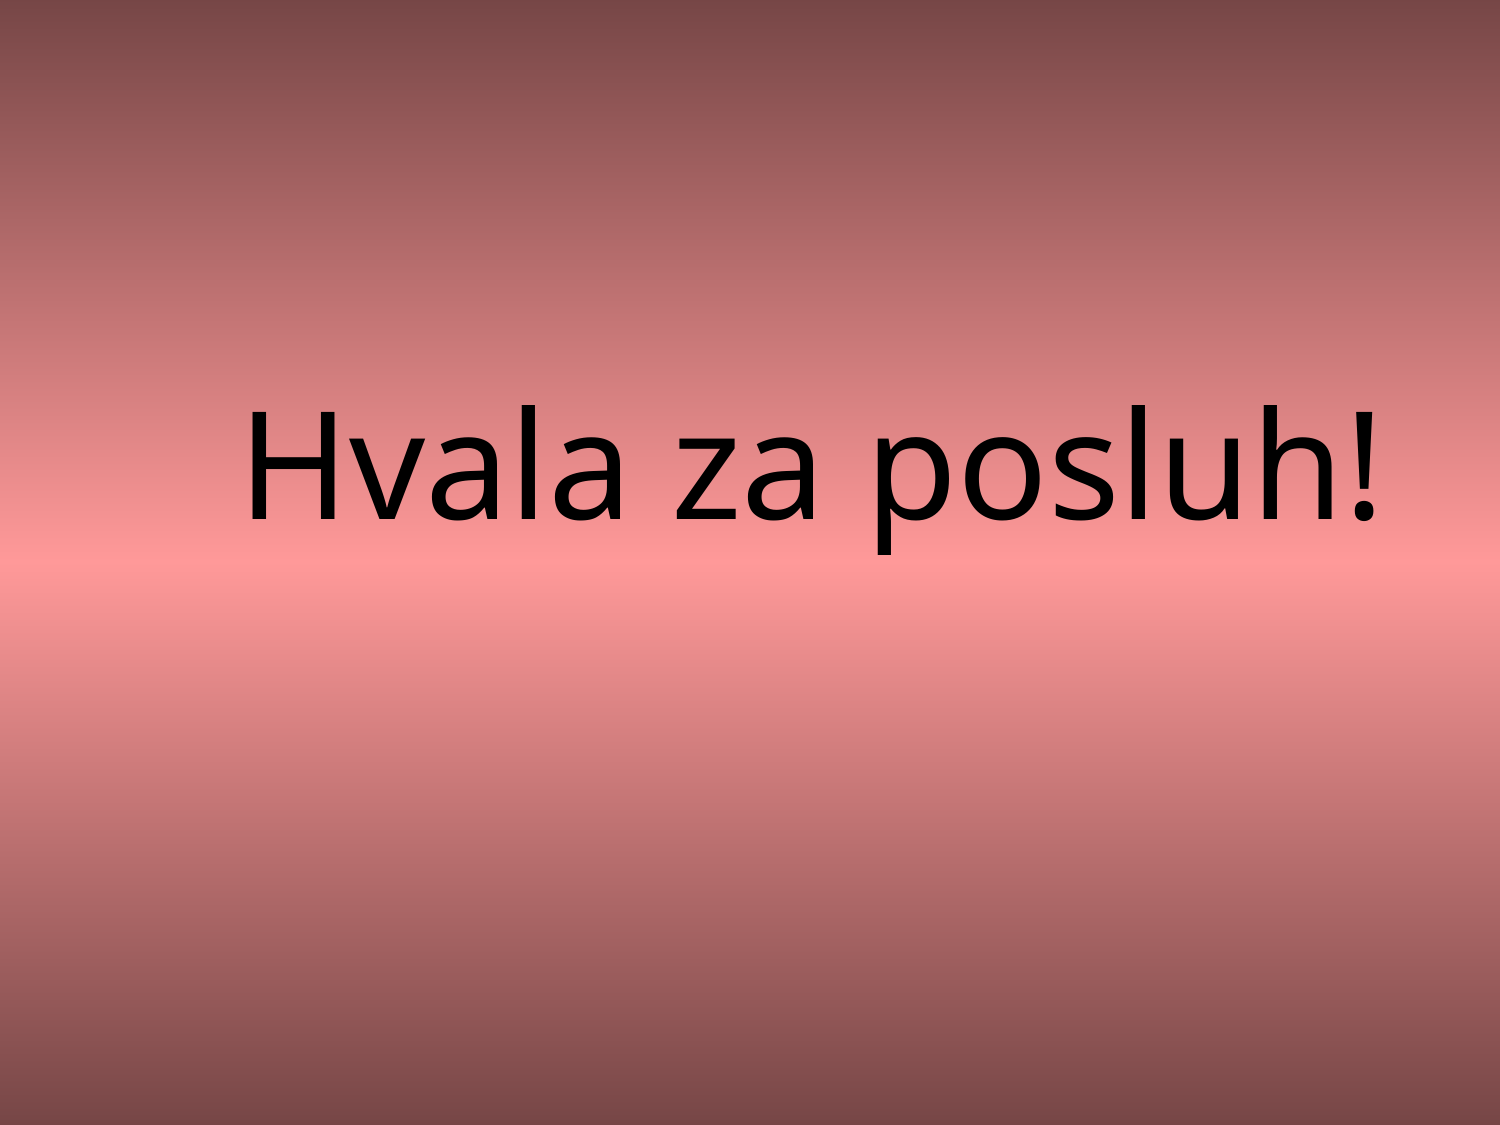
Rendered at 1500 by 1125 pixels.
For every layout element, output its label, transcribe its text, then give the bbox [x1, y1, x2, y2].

list Hvala za posluh! [75, 361, 1425, 1005]
